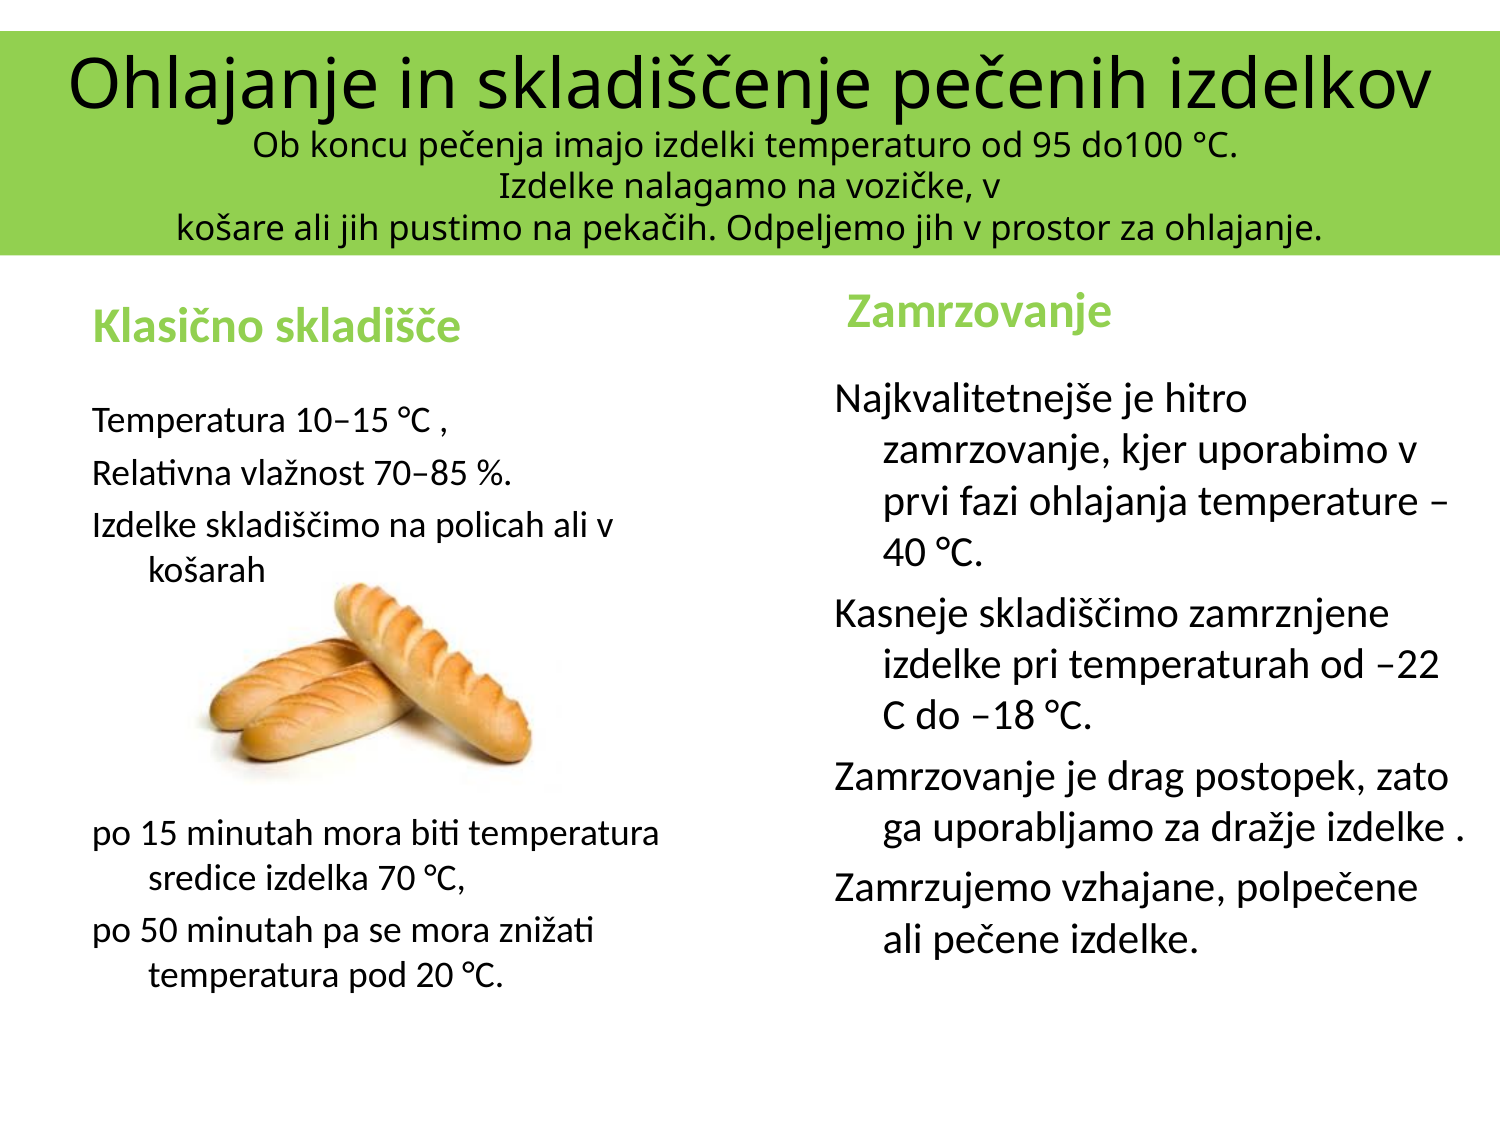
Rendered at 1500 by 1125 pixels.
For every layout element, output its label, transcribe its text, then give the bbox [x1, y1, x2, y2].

title Ohlajanje in skladiščenje pečenih izdelkov Ob koncu pečenja imajo izdelki temperaturo od 95 do100 °C. Izdelke nalagamo na vozičke, v košare ali jih pustimo na pekačih. Odpeljemo jih v prostor za ohlajanje. [0, 31, 1500, 256]
list Klasično skladišče [76, 278, 479, 361]
list Temperatura 10–15 °C , Relativna vlažnost 70–85 %. Izdelke skladiščimo na policah ali v košarah po 15 minutah mora biti temperatura sredice izdelka 70 °C, po 50 minutah pa se mora znižati temperatura pod 20 °C. [76, 387, 740, 1059]
list Najkvalitetnejše je hitro zamrzovanje, kjer uporabimo v prvi fazi ohlajanja temperature –40 °C. Kasneje skladiščimo zamrznjene izdelke pri temperaturah od –22 C do –18 °C. Zamrzovanje je drag postopek, zato ga uporabljamo za dražje izdelke . Zamrzujemo vzhajane, polpečene ali pečene izdelke. [819, 361, 1483, 1010]
list Zamrzovanje [820, 267, 1140, 346]
